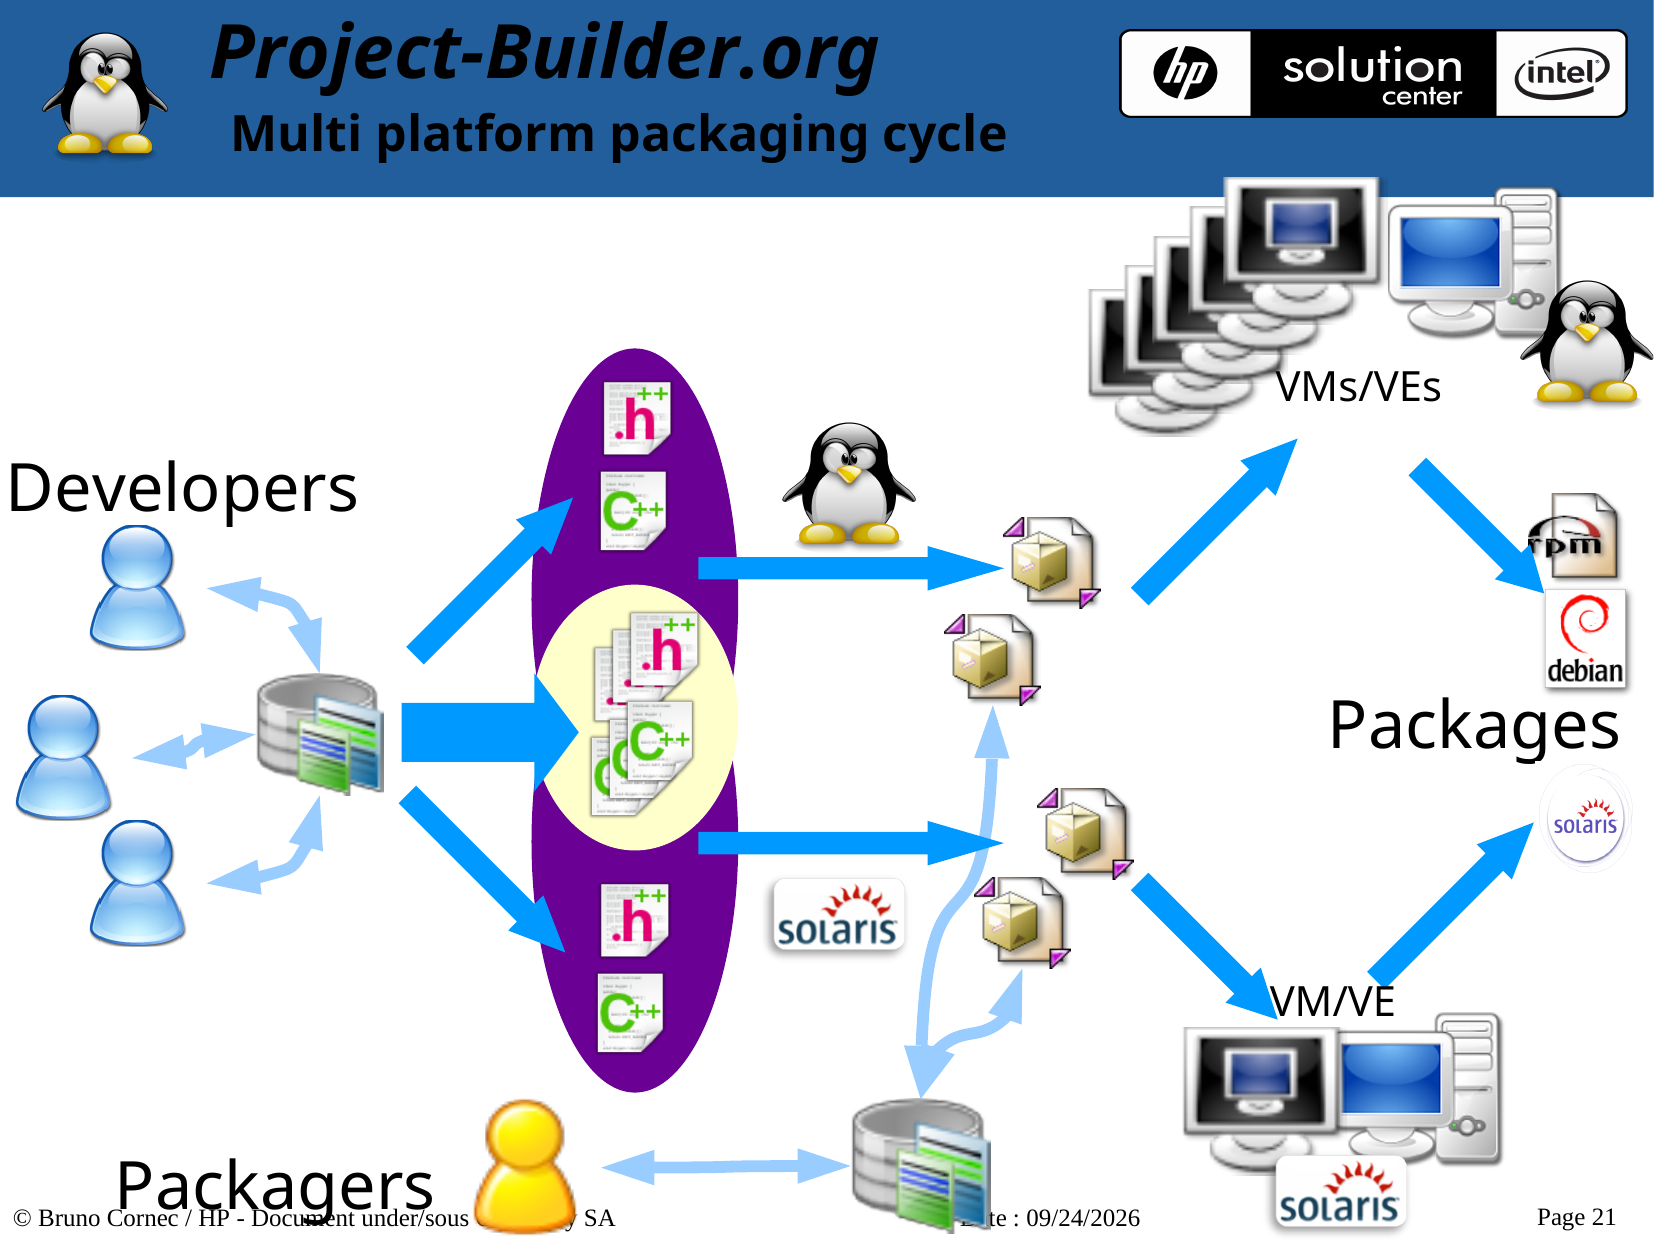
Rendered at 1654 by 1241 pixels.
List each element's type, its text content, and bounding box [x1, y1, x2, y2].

picture [944, 614, 1041, 706]
text_box VMs/VEs [1275, 357, 1603, 443]
picture [1523, 493, 1650, 703]
picture [0, 695, 207, 947]
picture [1535, 761, 1635, 875]
picture [255, 673, 384, 796]
text_box Developers [5, 439, 366, 526]
picture [1003, 517, 1101, 609]
picture [587, 968, 674, 1058]
text_box VM/VE [1269, 971, 1597, 1058]
title Multi platform packaging cycle [230, 53, 1312, 215]
text_box [1130, 872, 1269, 1017]
text_box [1408, 457, 1545, 594]
picture [755, 868, 916, 969]
picture [42, 29, 168, 167]
picture [453, 1097, 602, 1239]
picture [1086, 171, 1654, 438]
text_box [1130, 443, 1296, 606]
text_box [398, 348, 1004, 1093]
picture [581, 608, 709, 821]
text_box [1367, 822, 1534, 971]
picture [974, 788, 1134, 969]
picture [74, 526, 207, 651]
picture [782, 419, 916, 557]
picture [593, 377, 682, 460]
picture [850, 1098, 991, 1234]
text_box Packages [1327, 676, 1654, 783]
picture [1181, 1027, 1506, 1241]
picture [590, 879, 680, 962]
text_box Packagers [114, 1138, 439, 1238]
picture [590, 466, 677, 556]
picture [1119, 29, 1628, 118]
